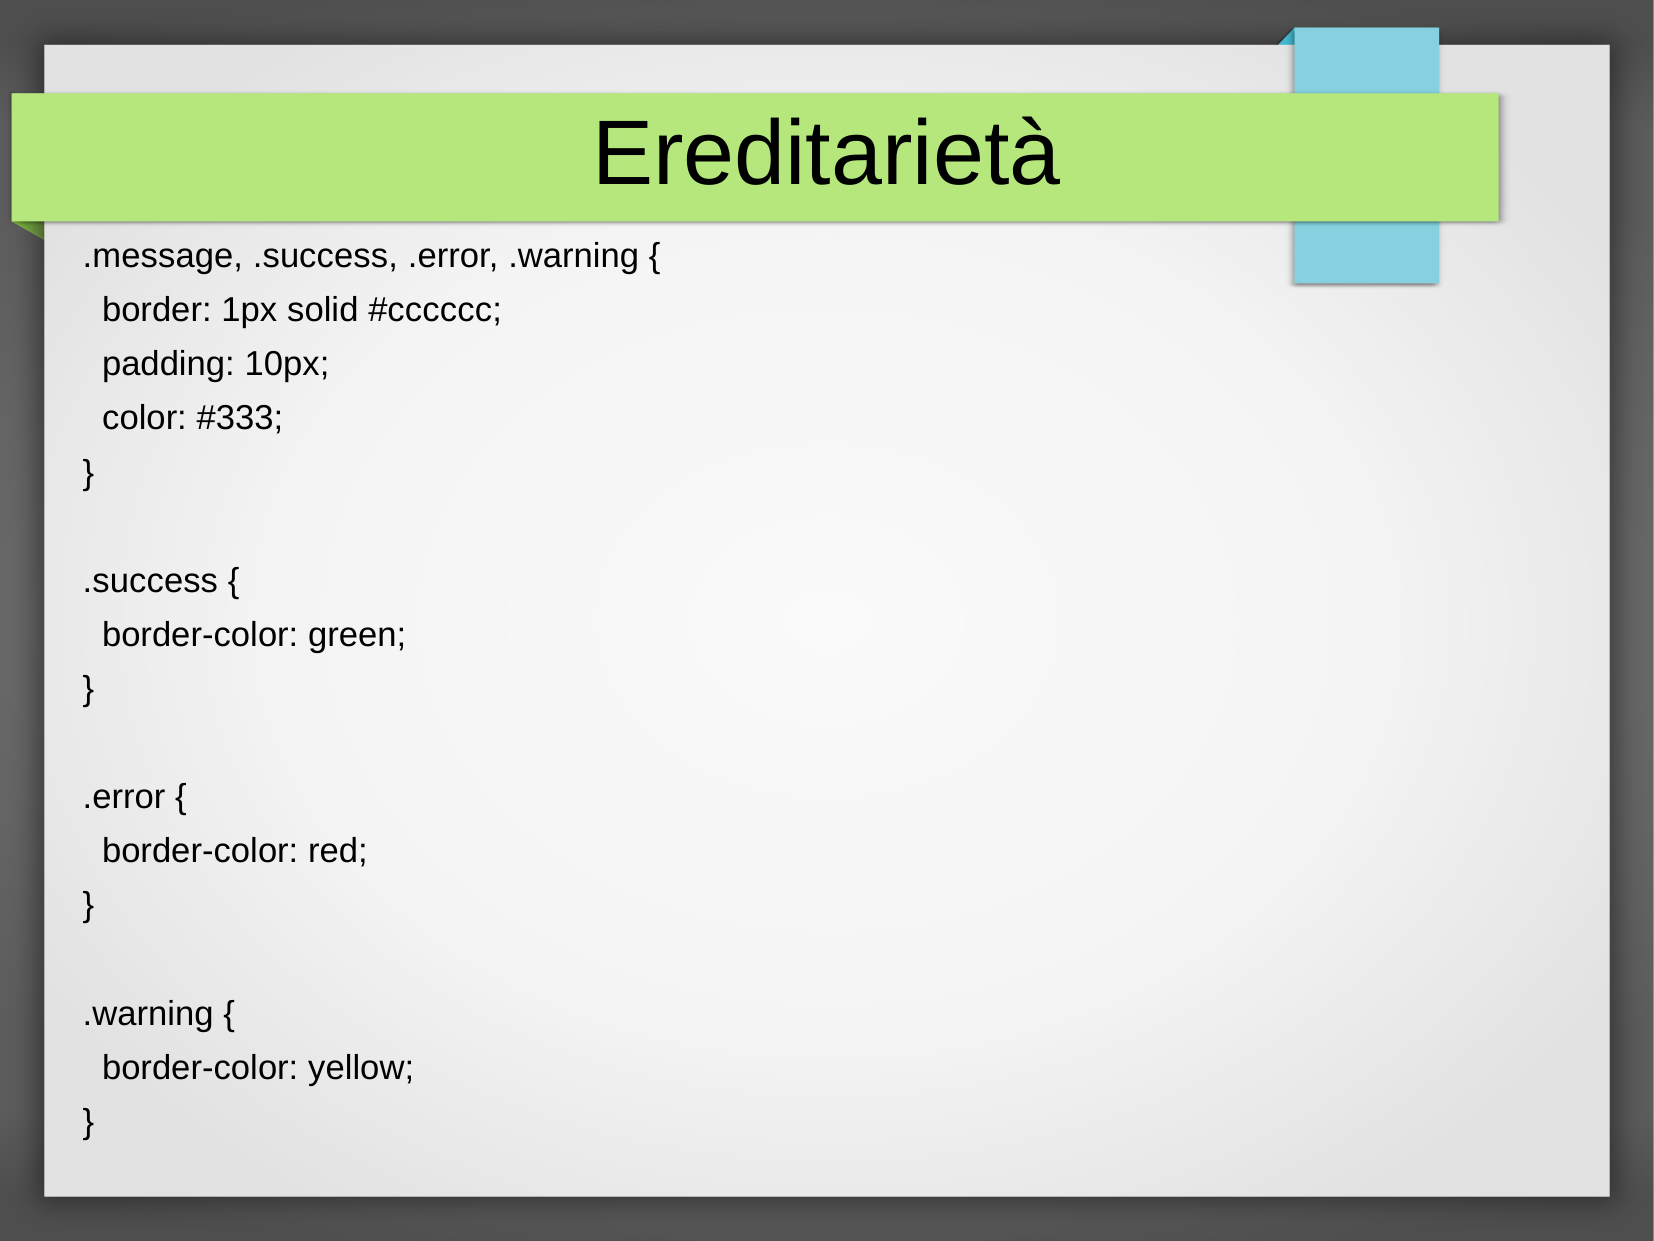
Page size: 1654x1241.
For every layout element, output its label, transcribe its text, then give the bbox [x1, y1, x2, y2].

title Ereditarietà [82, 49, 1571, 236]
list .message, .success, .error, .warning { border: 1px solid #cccccc; padding: 10px; color: #333; } .success { border-color: green; } .error { border-color: red; } .warning { border-color: yellow; } [82, 236, 1571, 1158]
picture [0, 0, 1654, 1241]
